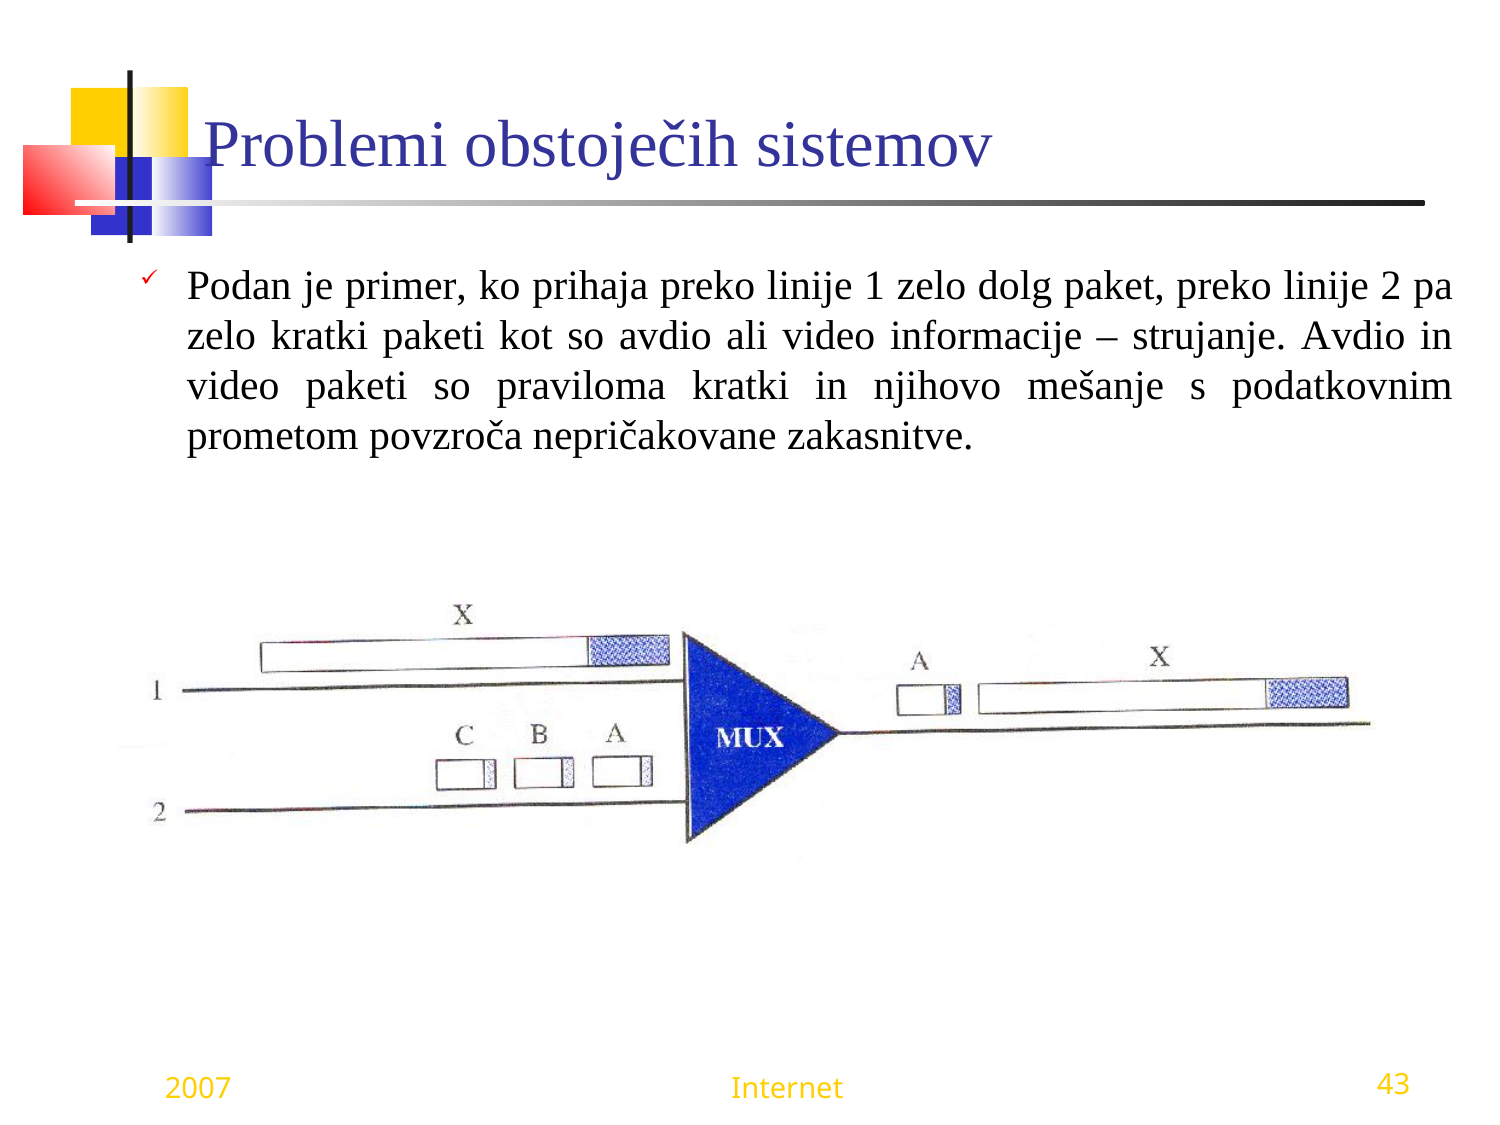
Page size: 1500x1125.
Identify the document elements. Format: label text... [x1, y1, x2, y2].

text_box <number> [1112, 1037, 1426, 1113]
title Problemi obstoječih sistemov [188, 92, 1468, 188]
text_box 2007 [150, 1037, 463, 1113]
list Podan je primer, ko prihaja preko linije 1 zelo dolg paket, preko linije 2 pa zelo kratki paketi kot so avdio ali video informacije – strujanje. Avdio in video paketi so praviloma kratki in njihovo mešanje s podatkovnim prometom povzroča nepričakovane zakasnitve. [50, 249, 1469, 488]
picture [99, 537, 1426, 863]
text_box Internet [549, 1037, 1026, 1113]
